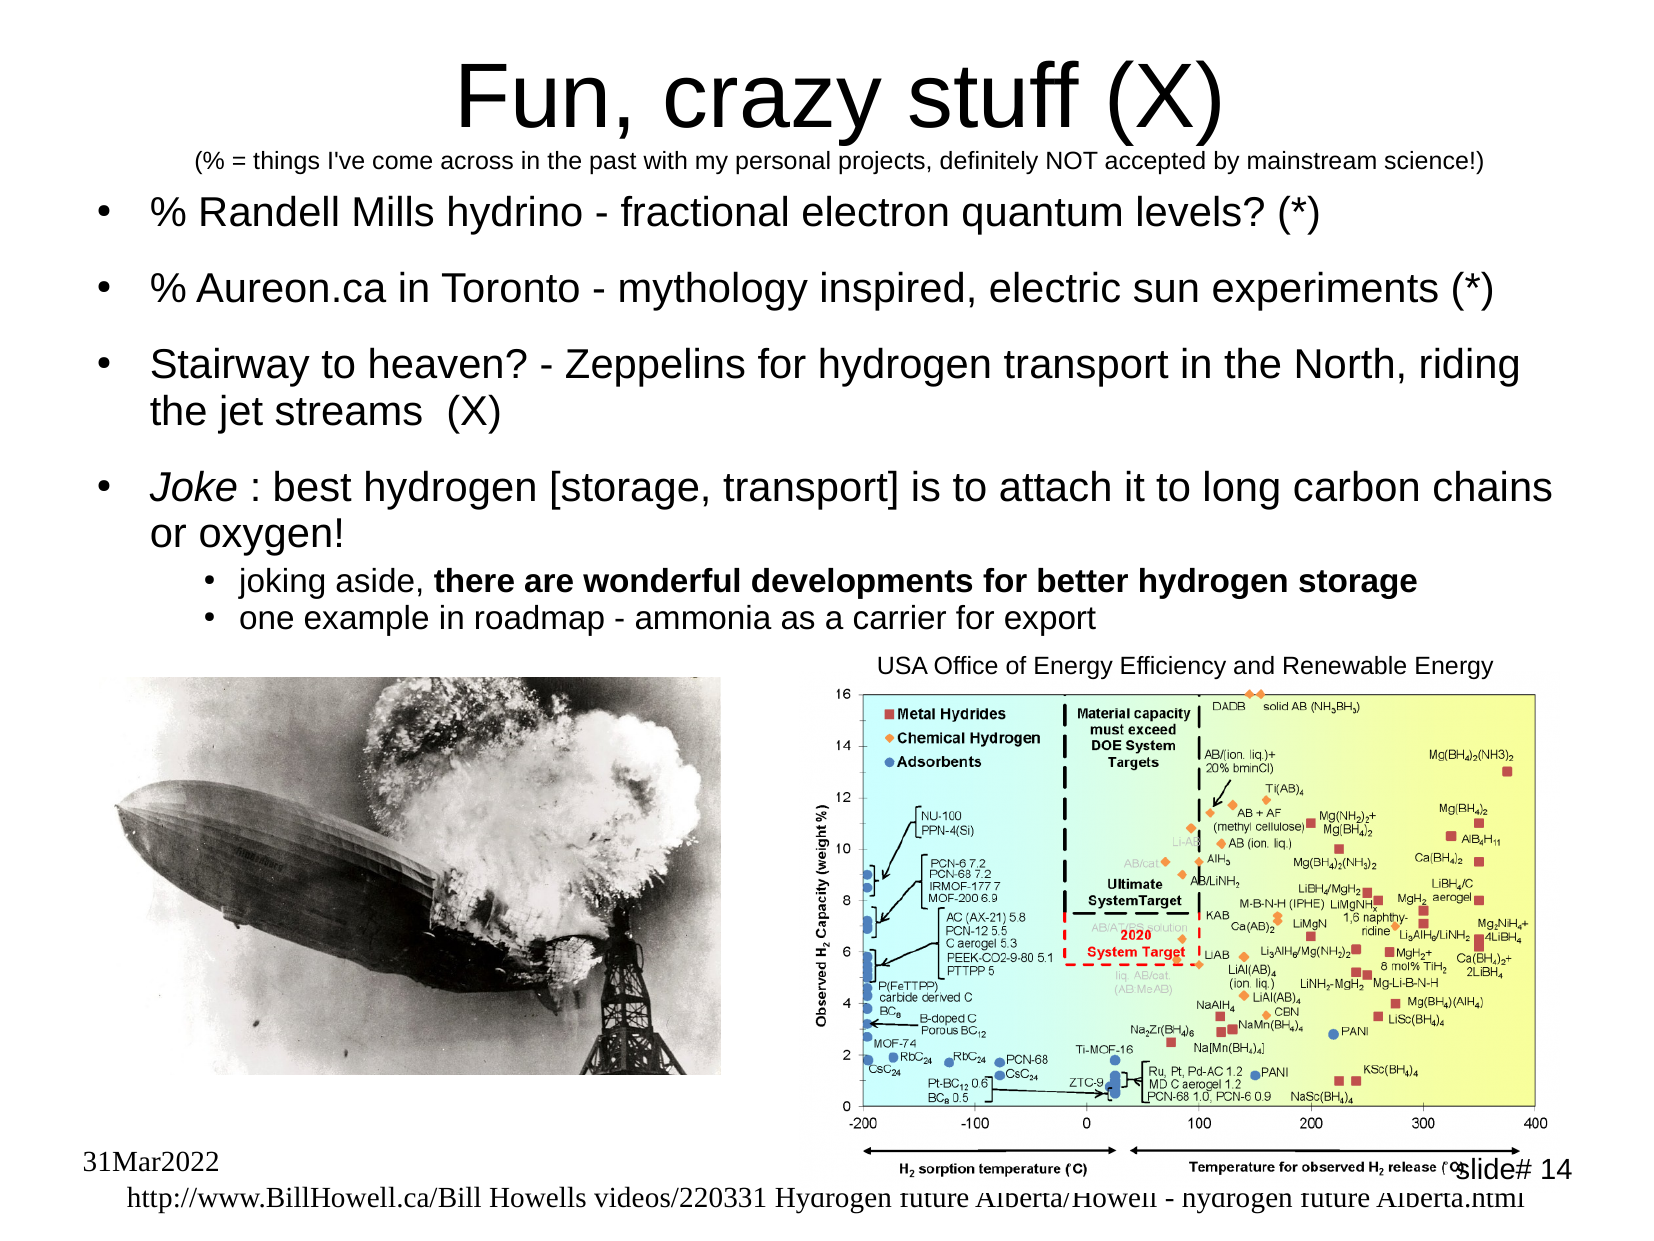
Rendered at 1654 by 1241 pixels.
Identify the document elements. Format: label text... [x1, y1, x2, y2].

text_box joking aside, there are wonderful developments for better hydrogen storage one example in roadmap - ammonia as a carrier for export [153, 555, 1560, 644]
picture [799, 671, 1560, 1193]
list % Randell Mills hydrino - fractional electron quantum levels? (*) % Aureon.ca in Toronto - mythology inspired, electric sun experiments (*) Stairway to heaven? - Zeppelins for hydrogen transport in the North, riding the jet streams (X) Joke : best hydrogen [storage, transport] is to attach it to long carbon chains or oxygen! [79, 188, 1568, 591]
text_box USA Office of Energy Efficiency and Renewable Energy [862, 644, 1524, 687]
text_box slide# 14 [1440, 1145, 1595, 1193]
title Fun, crazy stuff (X) (% = things I've come across in the past with my personal projects, definitely NOT accepted by mainstream science!) [79, 18, 1568, 188]
picture [99, 677, 721, 1075]
